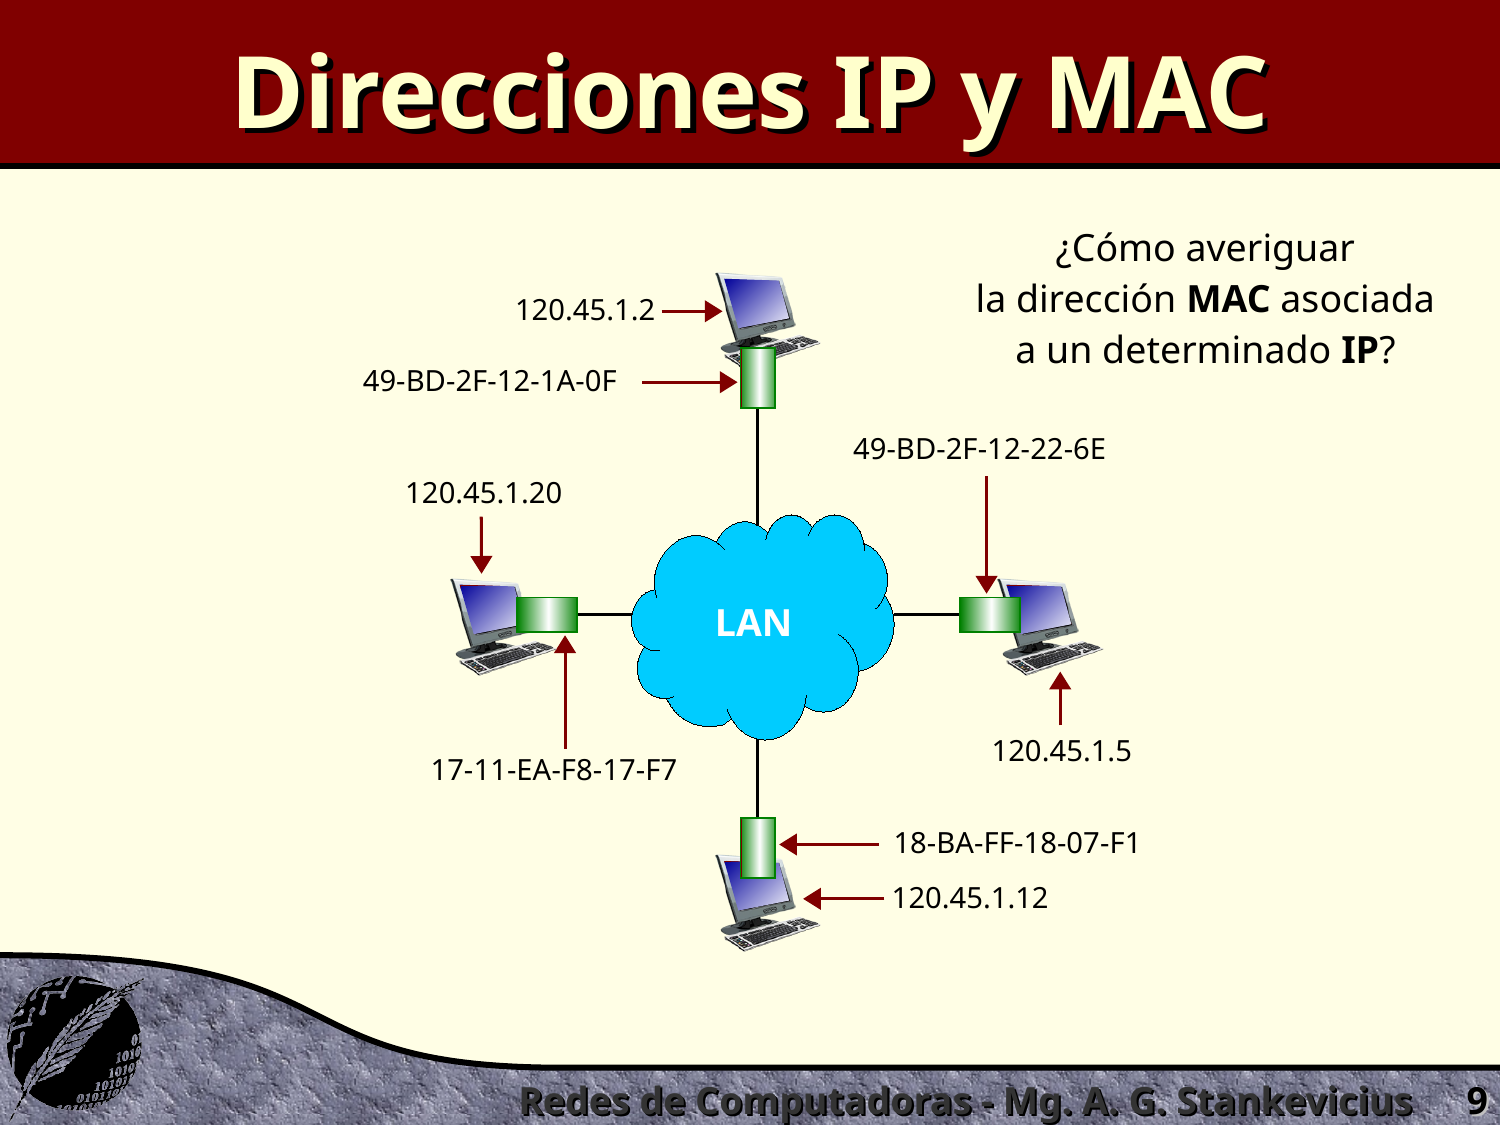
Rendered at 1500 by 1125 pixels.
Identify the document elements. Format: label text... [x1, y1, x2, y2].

text_box [740, 347, 776, 408]
text_box ¿Cómo averiguar la dirección MAC asociada a un determinado IP? [960, 214, 1446, 386]
text_box LAN [631, 514, 895, 741]
picture [1047, 1100, 1054, 1110]
text_box 49-BD-2F-12-1A-0F [348, 352, 651, 409]
text_box 49-BD-2F-12-22-6E [838, 420, 1143, 477]
picture [790, 1100, 795, 1110]
text_box 120.45.1.12 [876, 869, 1057, 925]
text_box [724, 278, 790, 329]
text_box [959, 584, 1072, 635]
text_box 120.45.1.20 [390, 464, 575, 521]
text_box [459, 584, 577, 635]
text_box 120.45.1.2 [500, 281, 667, 338]
text_box 18-BA-FF-18-07-F1 [878, 815, 1174, 871]
text_box 120.45.1.5 [976, 723, 1144, 779]
picture [447, 574, 582, 683]
picture [0, 959, 1500, 1125]
picture [994, 574, 1129, 683]
text_box [724, 818, 790, 911]
picture [712, 850, 846, 959]
picture [712, 268, 846, 377]
title Direcciones IP y MAC [15, 5, 1485, 160]
text_box 17-11-EA-F8-17-F7 [415, 741, 707, 798]
